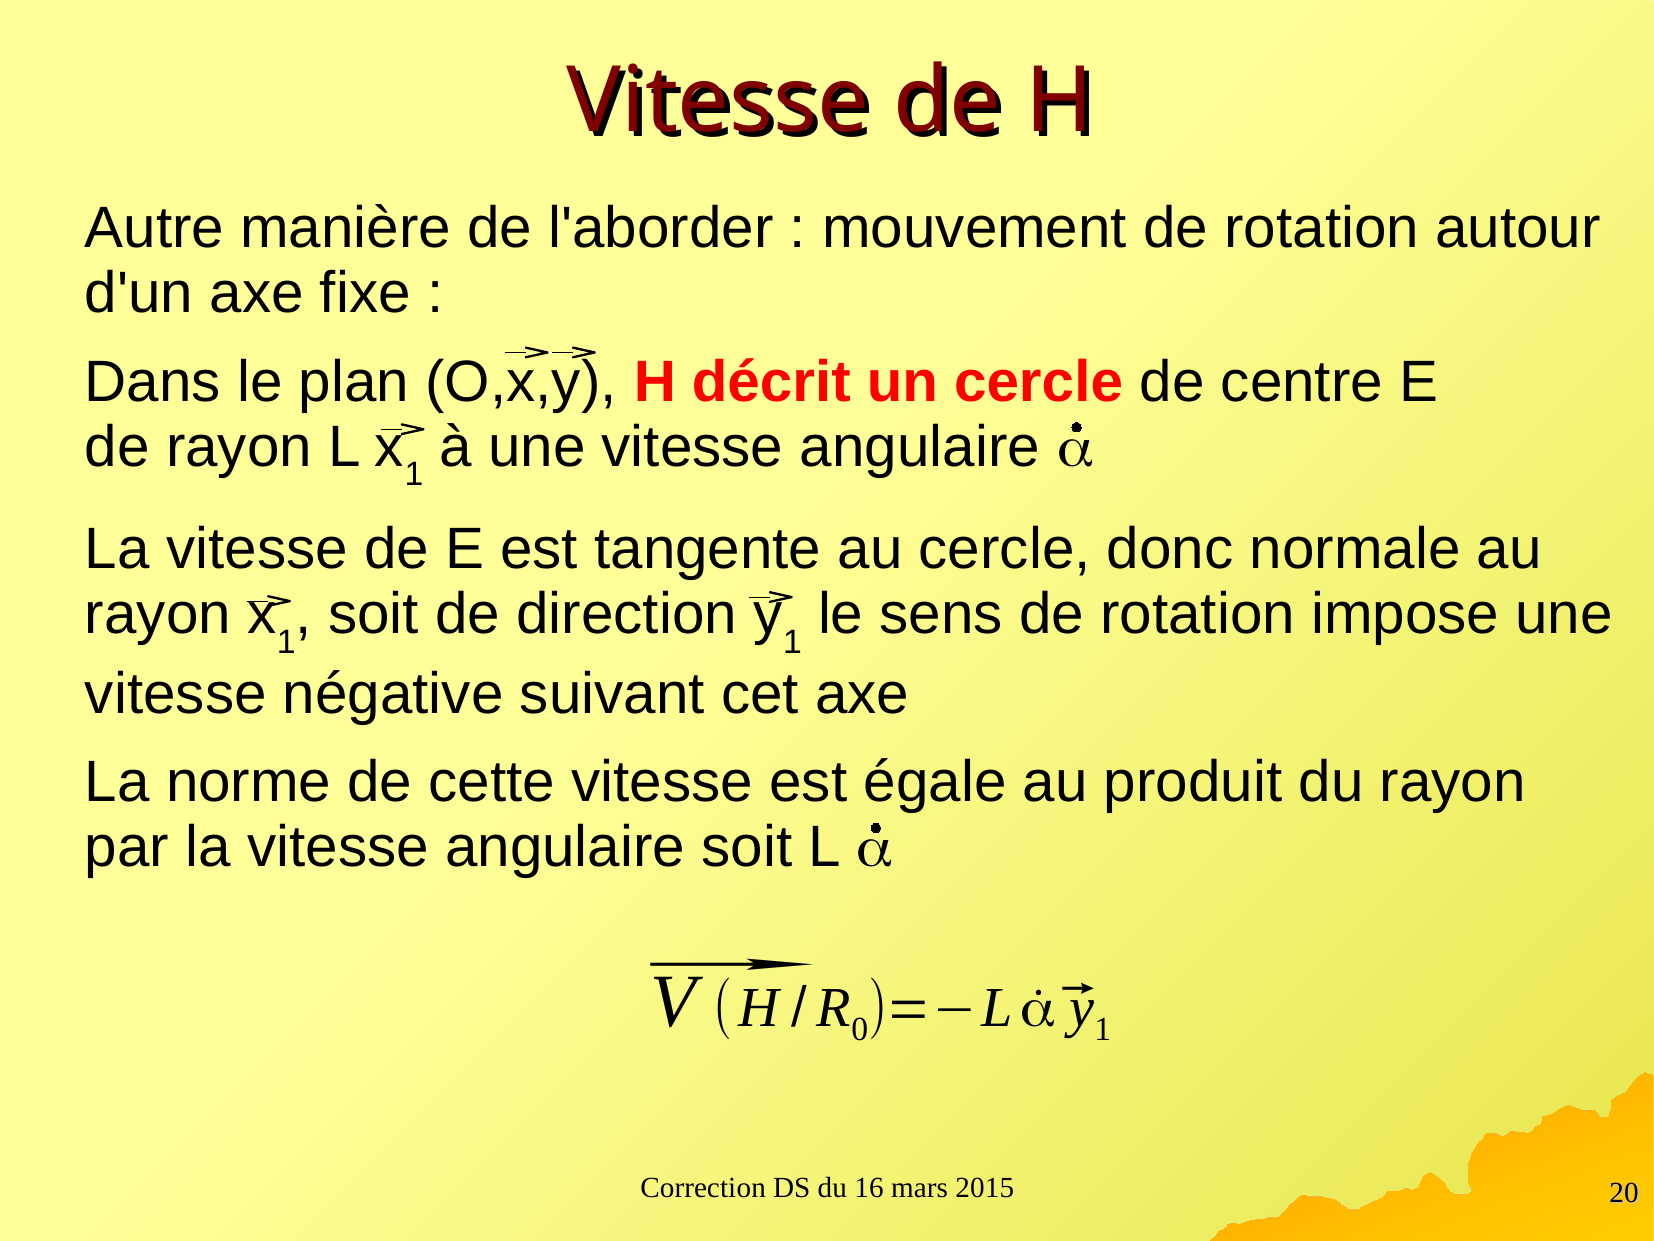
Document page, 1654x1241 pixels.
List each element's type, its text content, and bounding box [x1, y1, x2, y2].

text_box [871, 823, 881, 833]
title Vitesse de H [85, 0, 1574, 187]
chart [618, 956, 1127, 1049]
text_box Autre manière de l'aborder : mouvement de rotation autour d'un axe fixe : Dans le plan (O,x,y), H décrit un cercle de centre E de rayon L x1 à une vitesse angulaire a La vitesse de E est tangente au cercle, donc normale au rayon x1, soit de direction y1 le sens de rotation impose une vitesse négative suivant cet axe La norme de cette vitesse est égale au produit du rayon par la vitesse angulaire soit L a [70, 187, 1646, 899]
text_box [1071, 422, 1082, 432]
